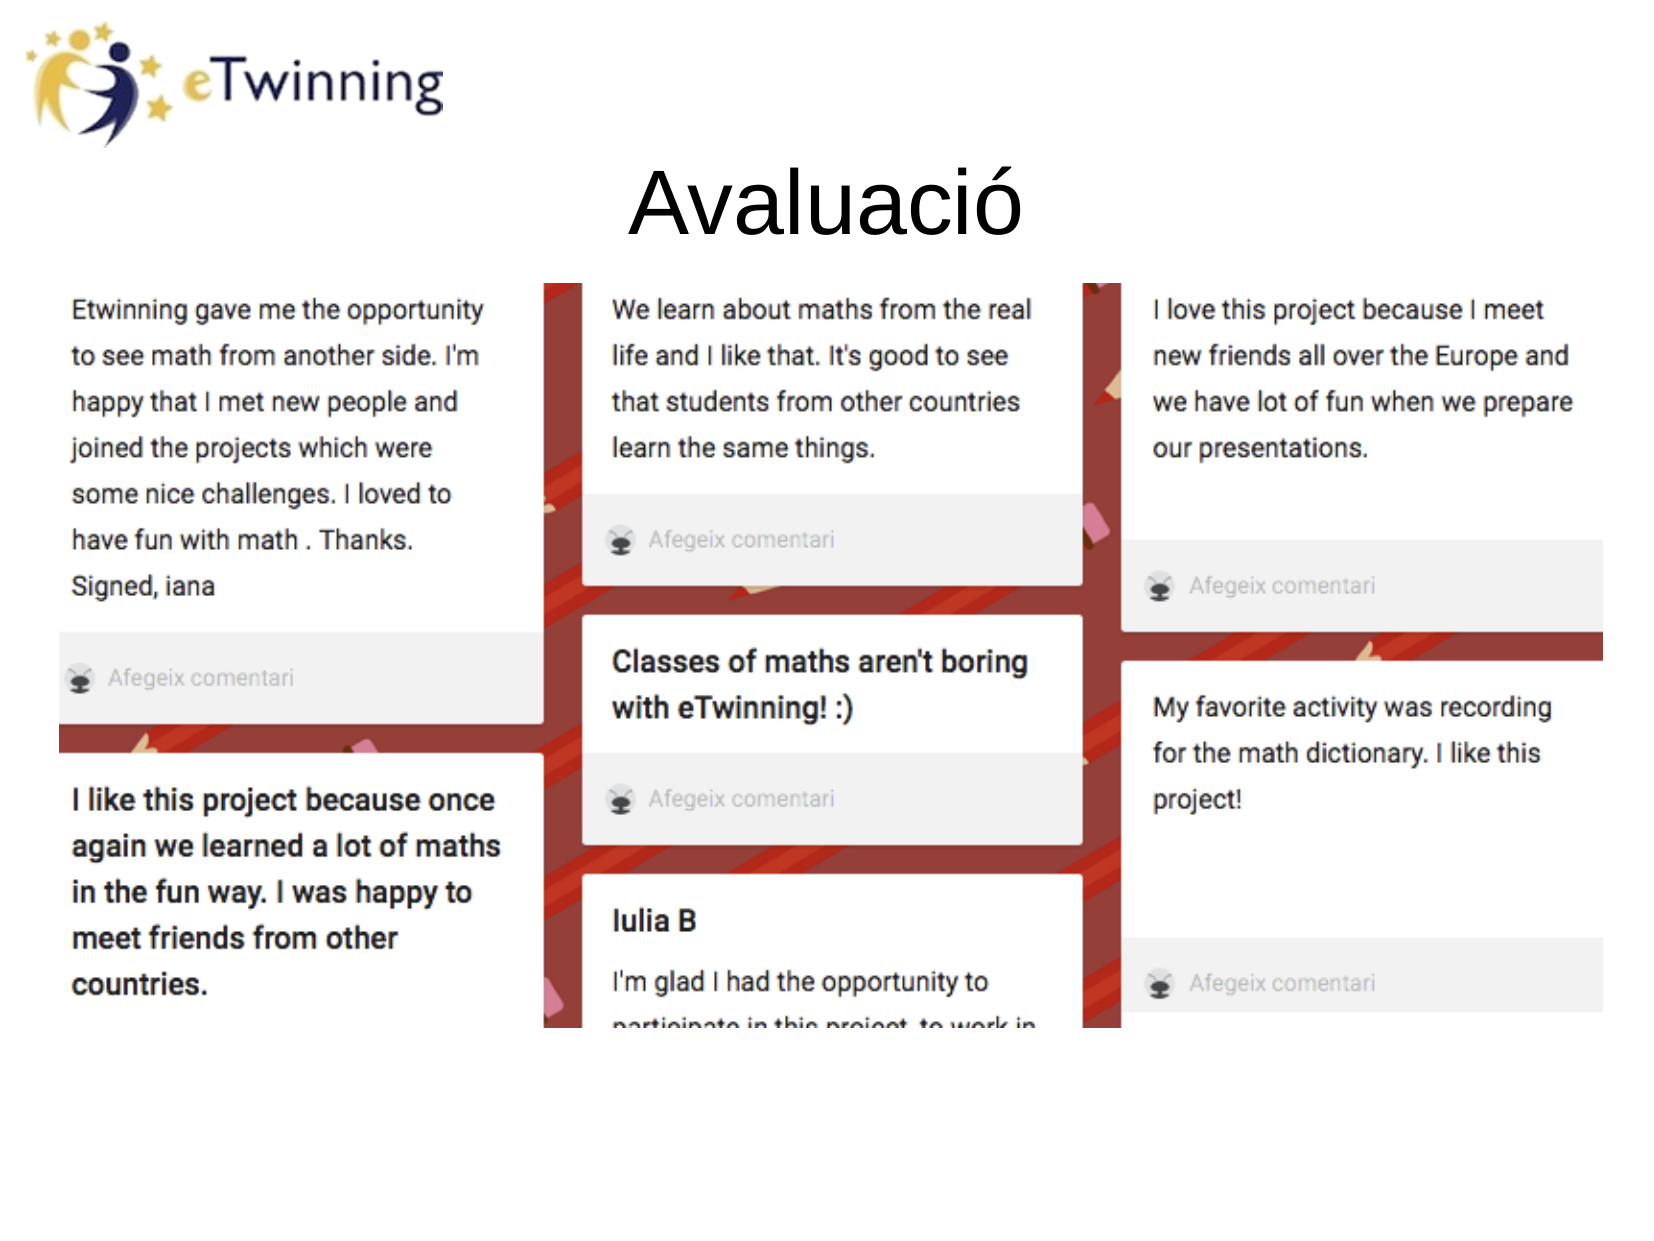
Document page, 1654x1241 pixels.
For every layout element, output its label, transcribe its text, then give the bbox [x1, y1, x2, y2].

title Avaluació [82, 147, 1571, 259]
picture [59, 283, 1603, 1028]
picture [26, 20, 443, 148]
